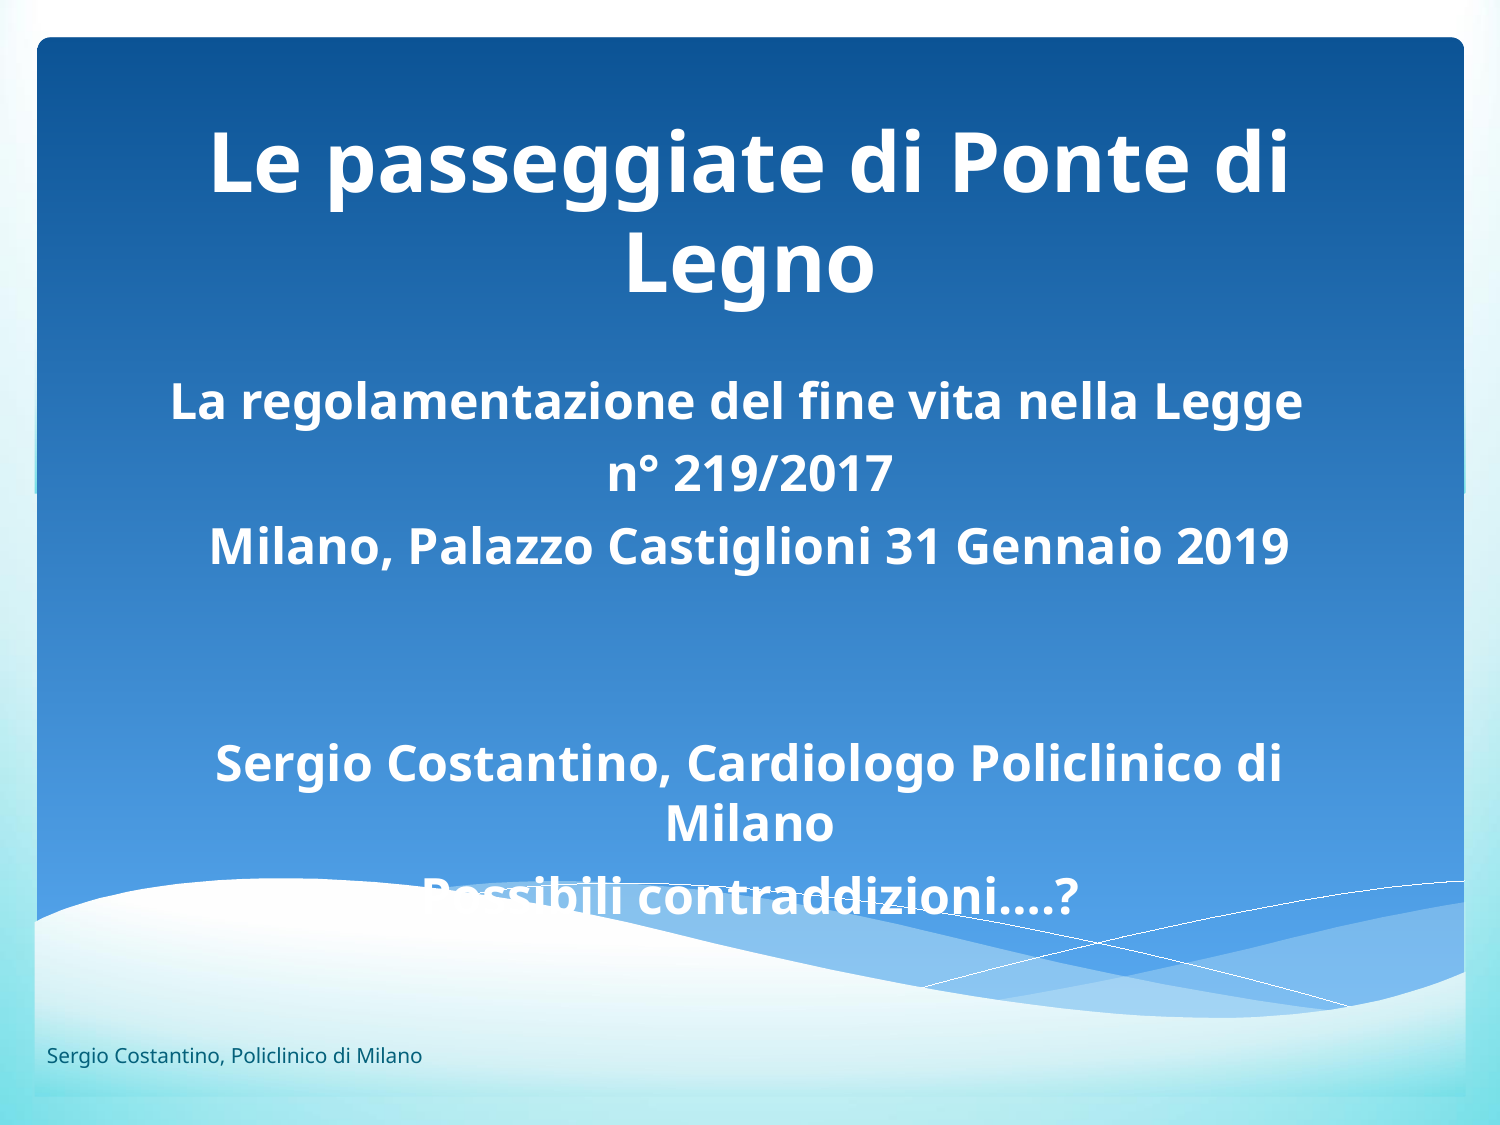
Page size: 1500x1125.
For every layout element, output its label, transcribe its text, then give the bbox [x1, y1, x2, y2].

subtitle La regolamentazione del fine vita nella Legge n° 219/2017 Milano, Palazzo Castiglioni 31 Gennaio 2019 Sergio Costantino, Cardiologo Policlinico di Milano Possibili contraddizioni….? [147, 361, 1353, 894]
text_box Sergio Costantino, Policlinico di Milano [31, 1025, 653, 1086]
title Le passeggiate di Ponte di Legno [112, 101, 1388, 232]
